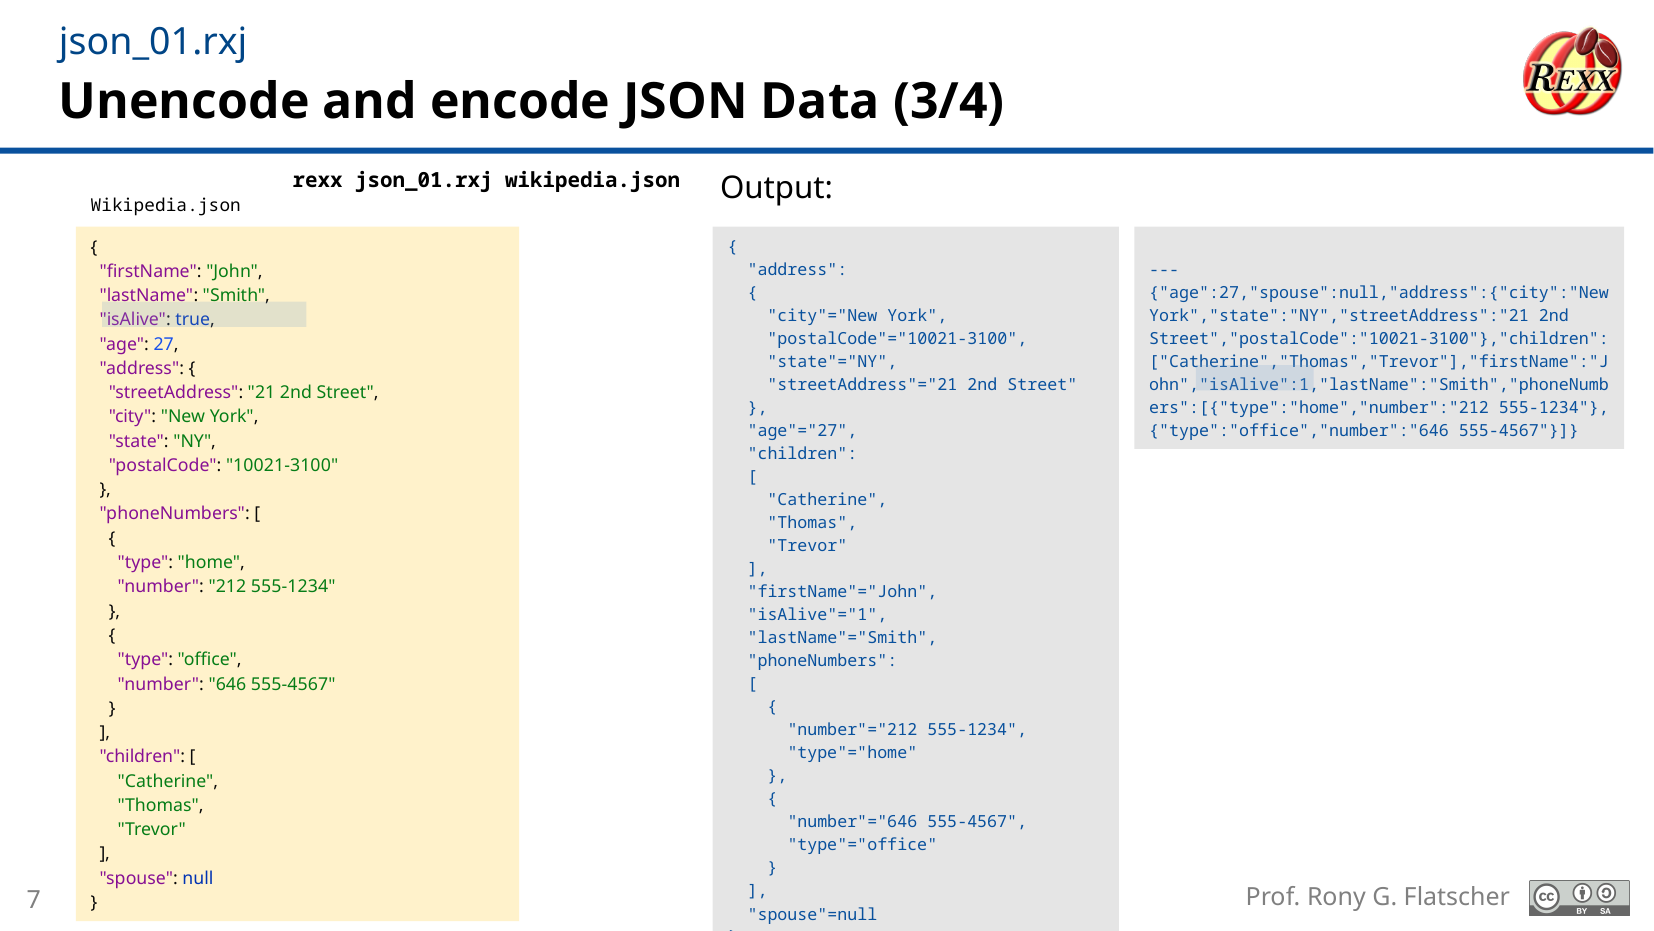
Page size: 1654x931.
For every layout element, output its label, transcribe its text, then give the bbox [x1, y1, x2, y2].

text_box { "address": { "city"="New York", "postalCode"="10021-3100", "state"="NY", "streetAddress"="21 2nd Street" }, "age"="27", "children": [ "Catherine", "Thomas", "Trevor" ], "firstName"="John", "isAlive"="1", "lastName"="Smith", "phoneNumbers": [ { "number"="212 555-1234", "type"="home" }, { "number"="646 555-4567", "type"="office" } ], "spouse"=null } [712, 226, 1119, 916]
title json_01.rxj Unencode and encode JSON Data (3/4) [0, 0, 1625, 148]
text_box rexx json_01.rxj wikipedia.json [277, 157, 706, 214]
text_box --- {"age":27,"spouse":null,"address":{"city":"New York","state":"NY","streetAddress":"21 2nd Street","postalCode":"10021-3100"},"children":["Catherine","Thomas","Trevor"],"firstName":"John","isAlive":1,"lastName":"Smith","phoneNumbers":[{"type":"home","number":"212 555-1234"},{"type":"office","number":"646 555-4567"}]} [1134, 226, 1625, 438]
text_box [1195, 365, 1314, 391]
text_box [102, 301, 307, 327]
text_box Wikipedia.json [75, 185, 504, 227]
text_box Output: [706, 157, 1195, 214]
text_box { "firstName": "John", "lastName": "Smith", "isAlive": true, "age": 27, "address": { "streetAddress": "21 2nd Street", "city": "New York", "state": "NY", "postalCode": "10021-3100" }, "phoneNumbers": [ { "type": "home", "number": "212 555-1234" }, { "type": "office", "number": "646 555-4567" } ], "children": [ "Catherine", "Thomas", "Trevor" ], "spouse": null } [75, 226, 520, 910]
